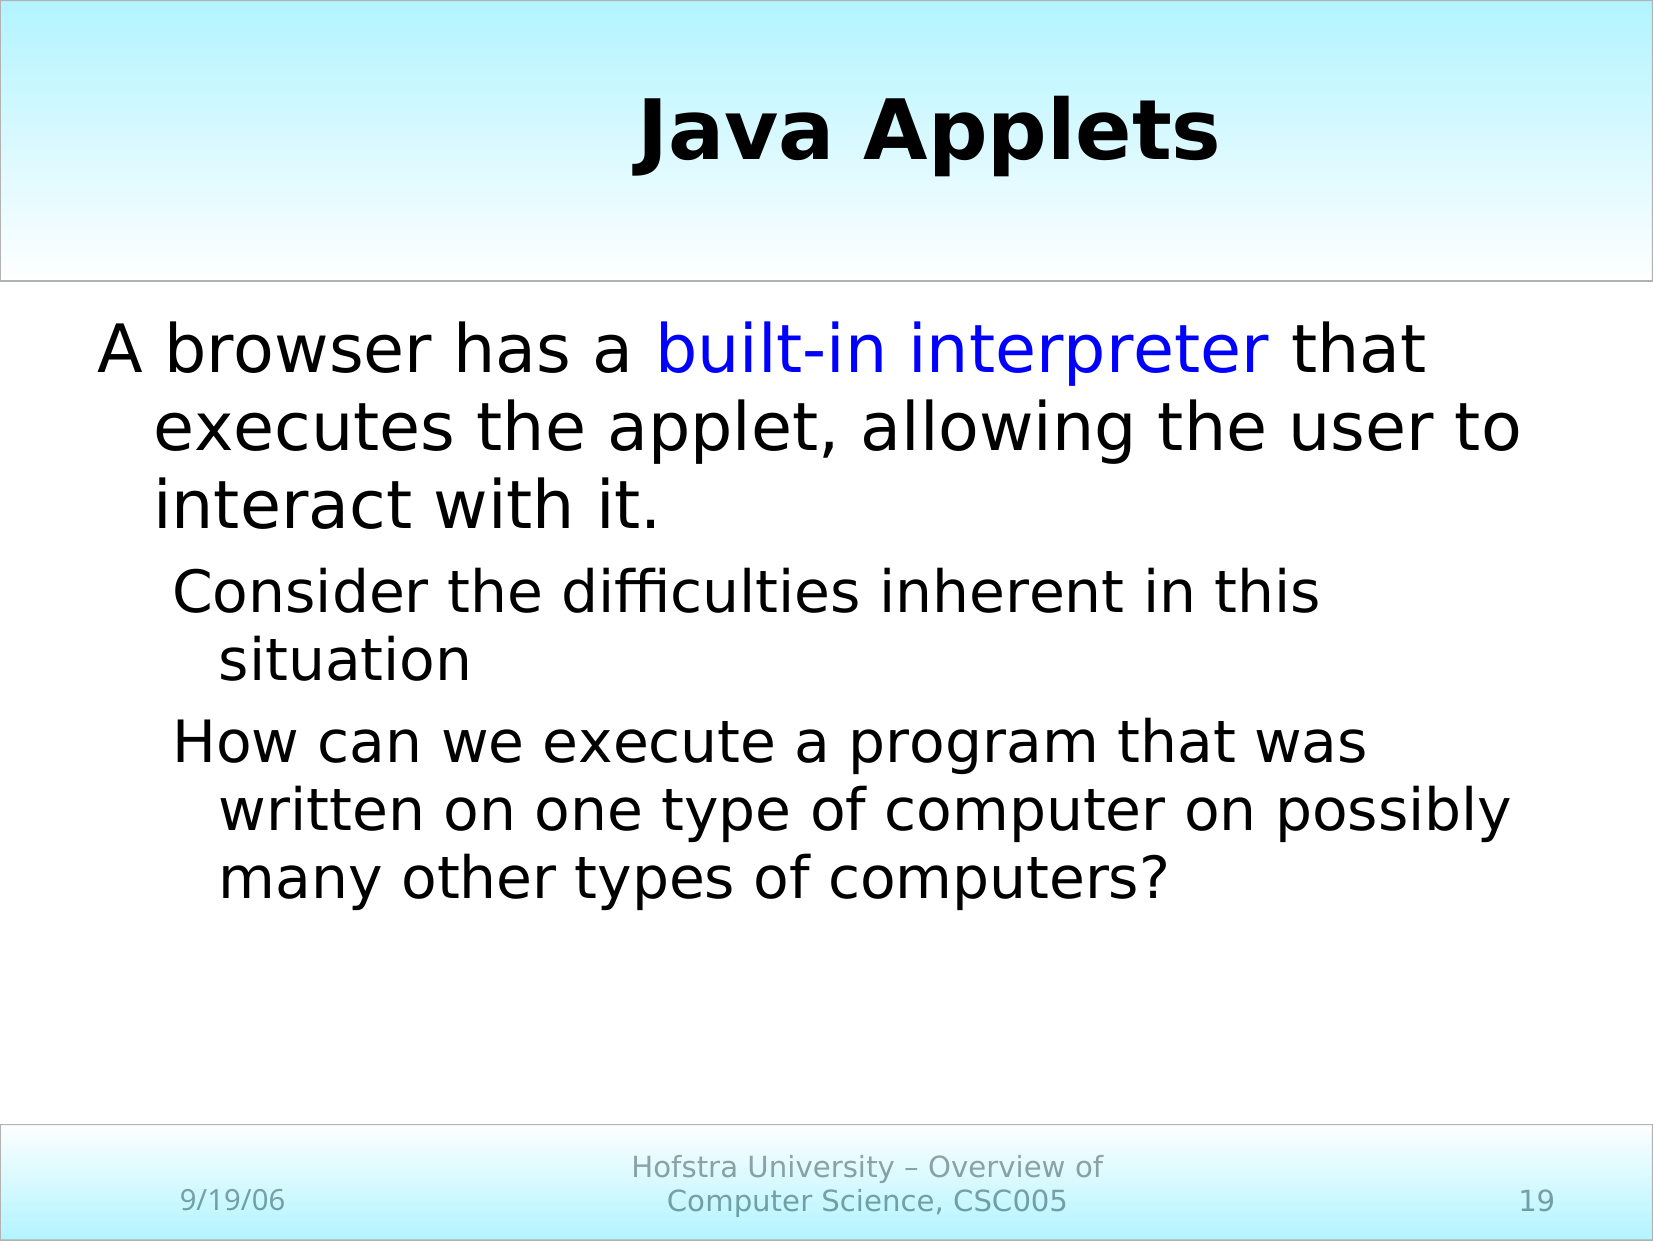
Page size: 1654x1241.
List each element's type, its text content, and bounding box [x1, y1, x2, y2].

list A browser has a built-in interpreter that executes the applet, allowing the user to interact with it. Consider the difficulties inherent in this situation How can we execute a program that was written on one type of computer on possibly many other types of computers? [82, 303, 1571, 1131]
title Java Applets [247, 27, 1612, 235]
